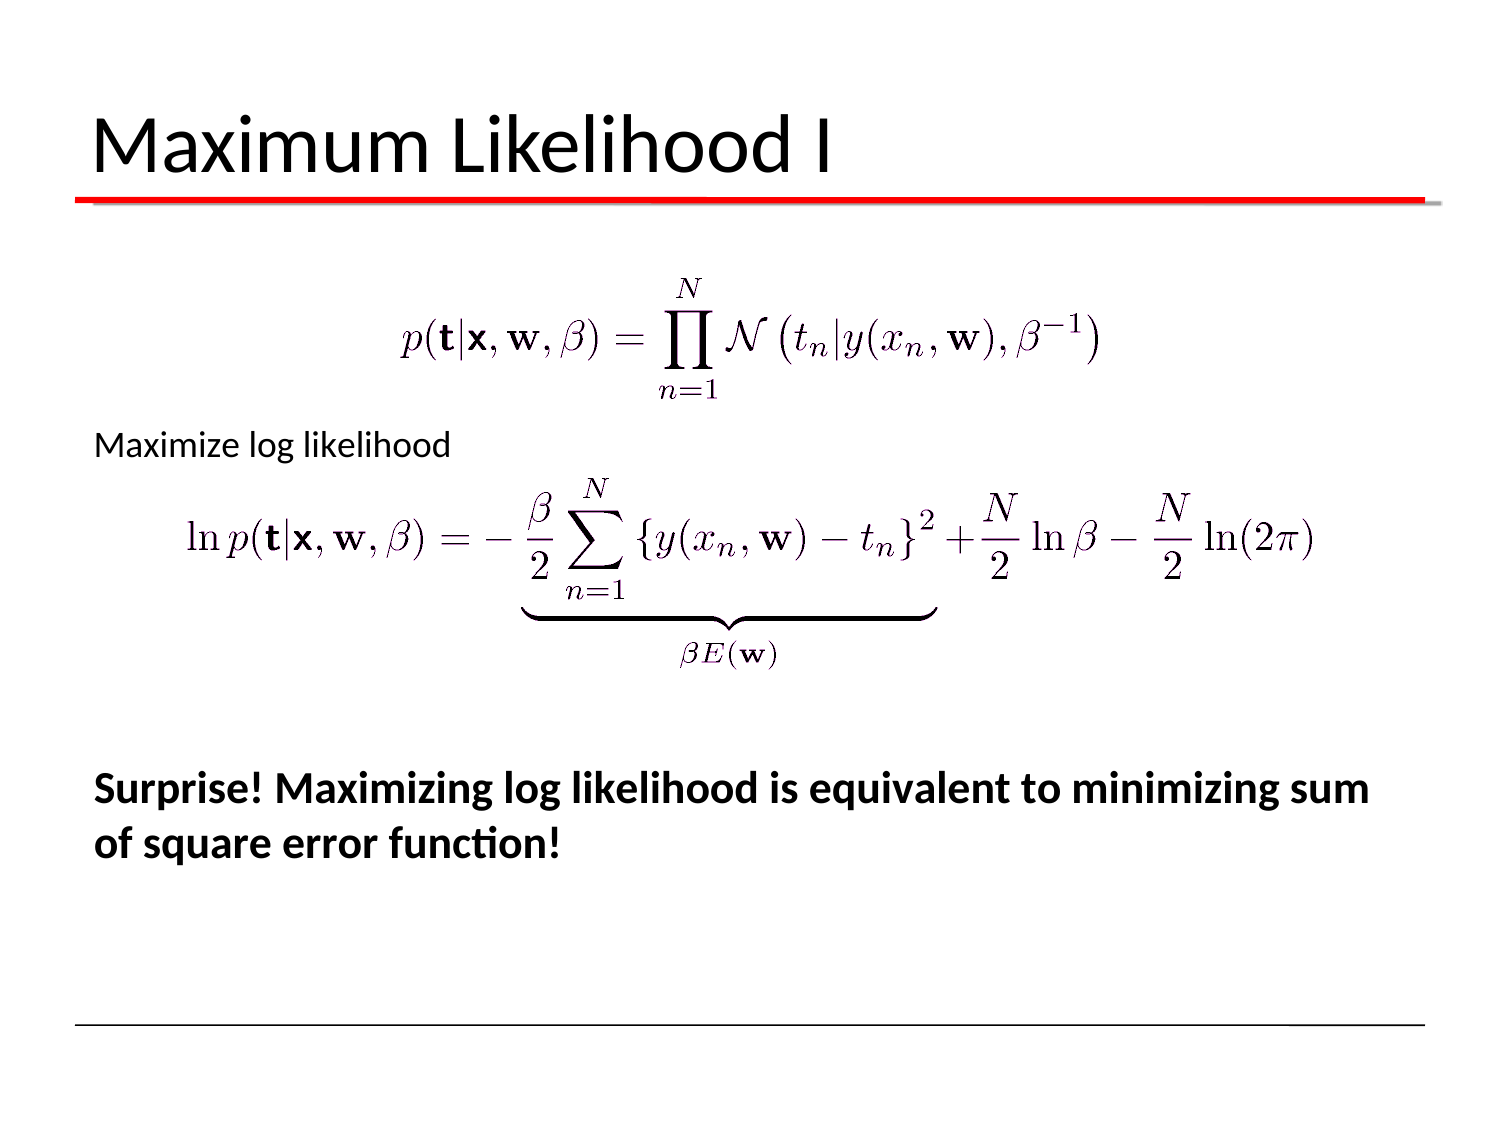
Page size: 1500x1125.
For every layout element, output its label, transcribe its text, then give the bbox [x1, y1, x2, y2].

text_box Maximize log likelihood [78, 412, 1054, 473]
text_box Surprise! Maximizing log likelihood is equivalent to minimizing sum of square error function! [79, 749, 1392, 876]
picture [185, 474, 1315, 672]
title Maximum Likelihood I [75, 45, 1426, 233]
picture [399, 274, 1101, 400]
